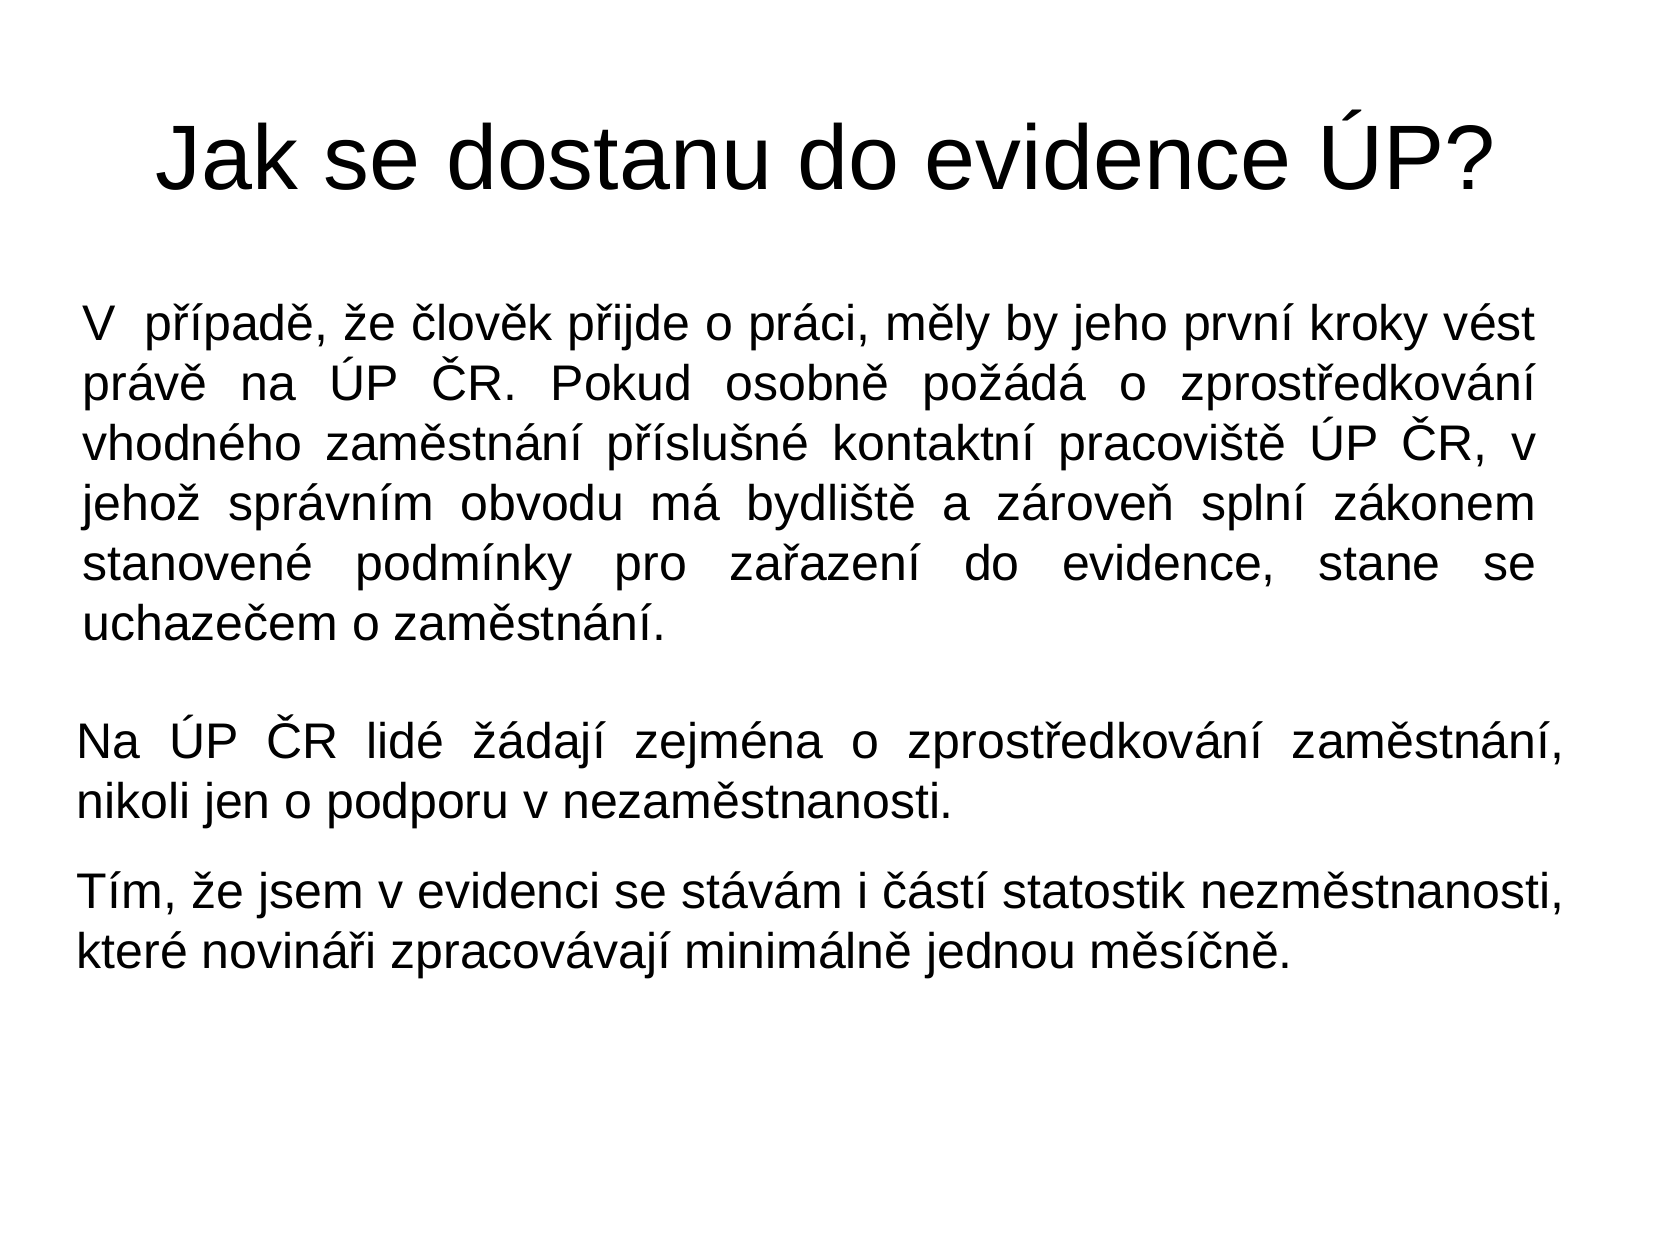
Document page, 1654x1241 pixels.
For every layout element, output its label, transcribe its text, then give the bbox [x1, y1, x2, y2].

list Na ÚP ČR lidé žádají zejména o zprostředkování zaměstnání, nikoli jen o podporu v nezaměstnanosti. Tím, že jsem v evidenci se stávám i částí statostik nezměstnanosti, které novináři zpracovávají minimálně jednou měsíčně. [76, 708, 1565, 1100]
title Jak se dostanu do evidence ÚP? [82, 49, 1571, 257]
list V případě, že člověk přijde o práci, měly by jeho první kroky vést právě na ÚP ČR. Pokud osobně požádá o zprostředkování vhodného zaměstnání příslušné kontaktní pracoviště ÚP ČR, v jehož správním obvodu má bydliště a zároveň splní zákonem stanovené podmínky pro zařazení do evidence, stane se uchazečem o zaměstnání. [82, 290, 1571, 730]
